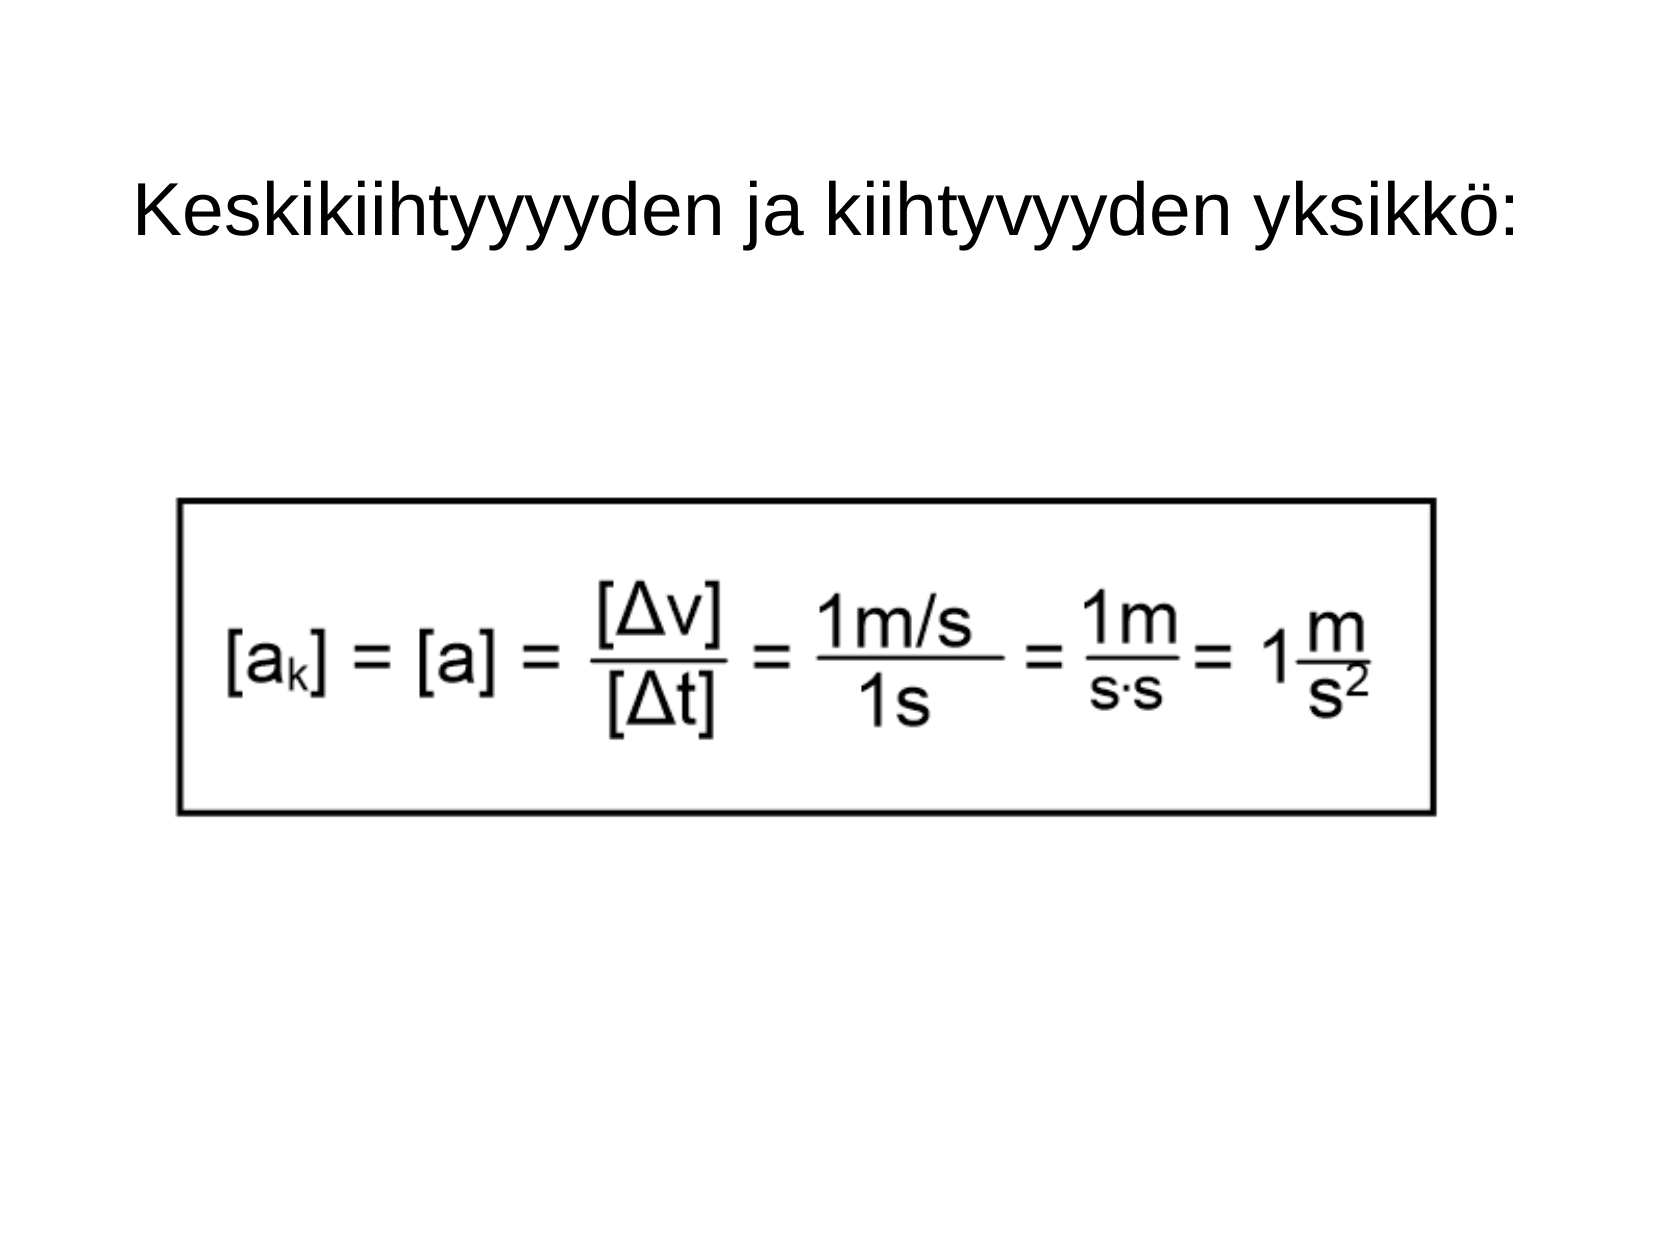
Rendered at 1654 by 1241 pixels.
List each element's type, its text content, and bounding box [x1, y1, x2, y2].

text_box Keskikiihtyyyyden ja kiihtyvyyden yksikkö: [118, 155, 1619, 296]
picture [70, 342, 1556, 936]
